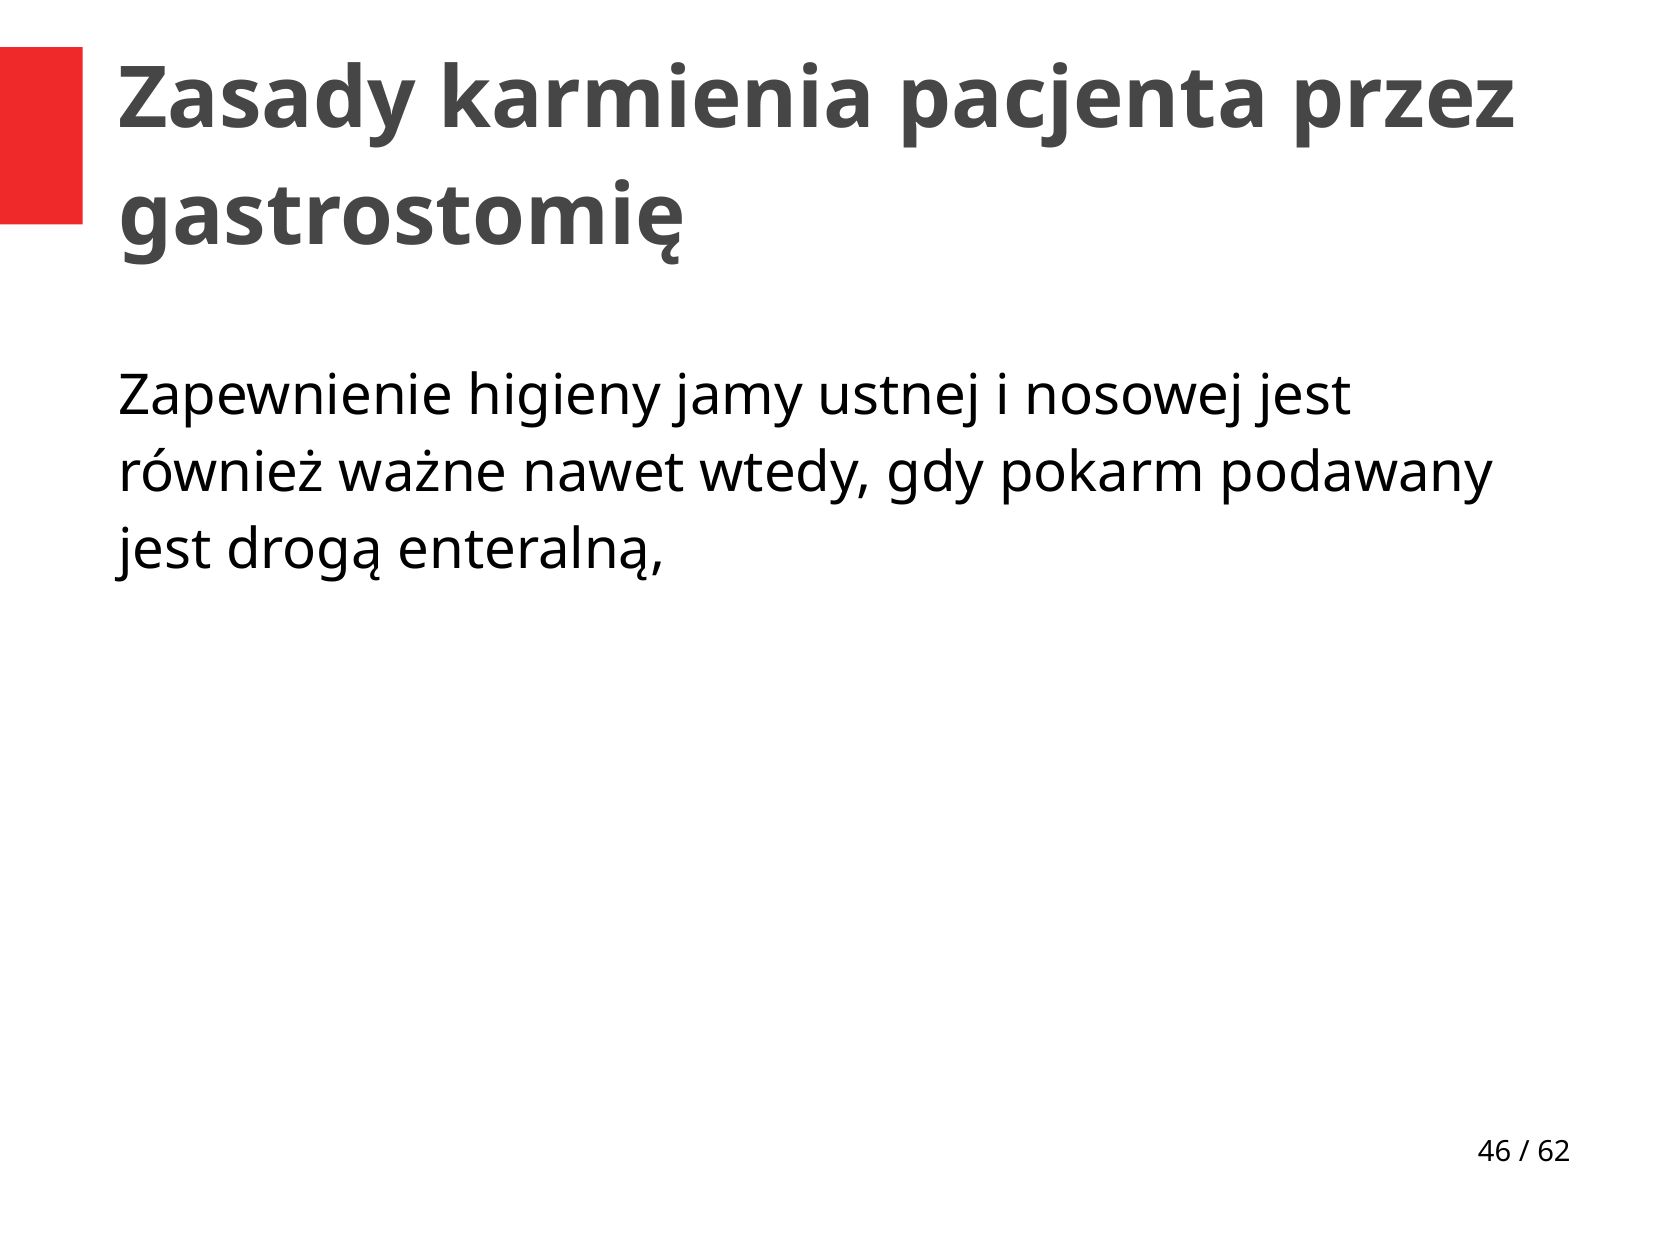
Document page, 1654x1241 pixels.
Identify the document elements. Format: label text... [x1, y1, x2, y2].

title Zasady karmienia pacjenta przez gastrostomię [118, 21, 1571, 285]
list Zapewnienie higieny jamy ustnej i nosowej jest również ważne nawet wtedy, gdy pokarm podawany jest drogą enteralną, [118, 354, 1536, 1074]
